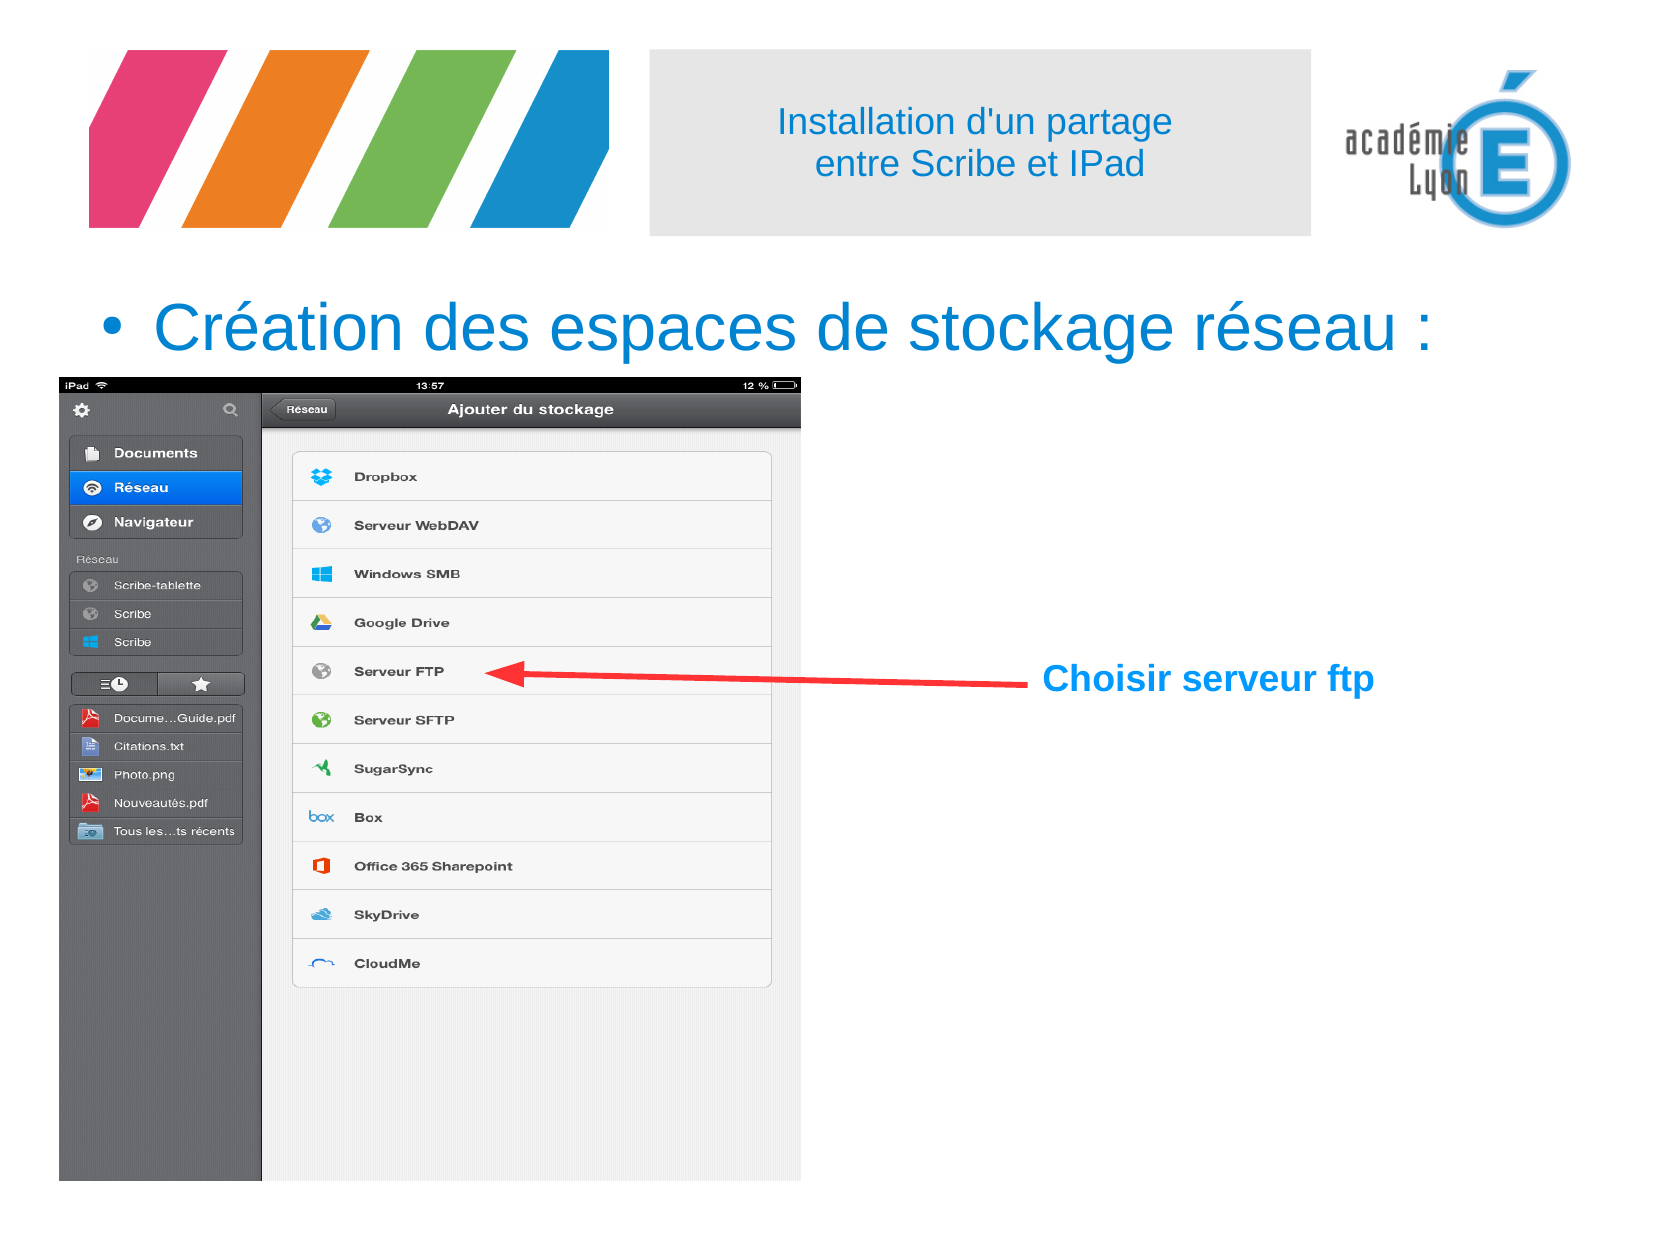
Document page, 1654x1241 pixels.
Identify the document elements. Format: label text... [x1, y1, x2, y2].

picture [1338, 70, 1571, 233]
list Création des espaces de stockage réseau : [82, 290, 1571, 1010]
picture [59, 377, 801, 1182]
title Installation d'un partage entre Scribe et IPad [649, 49, 1312, 237]
picture [89, 50, 609, 228]
text_box Choisir serveur ftp [1027, 649, 1401, 708]
